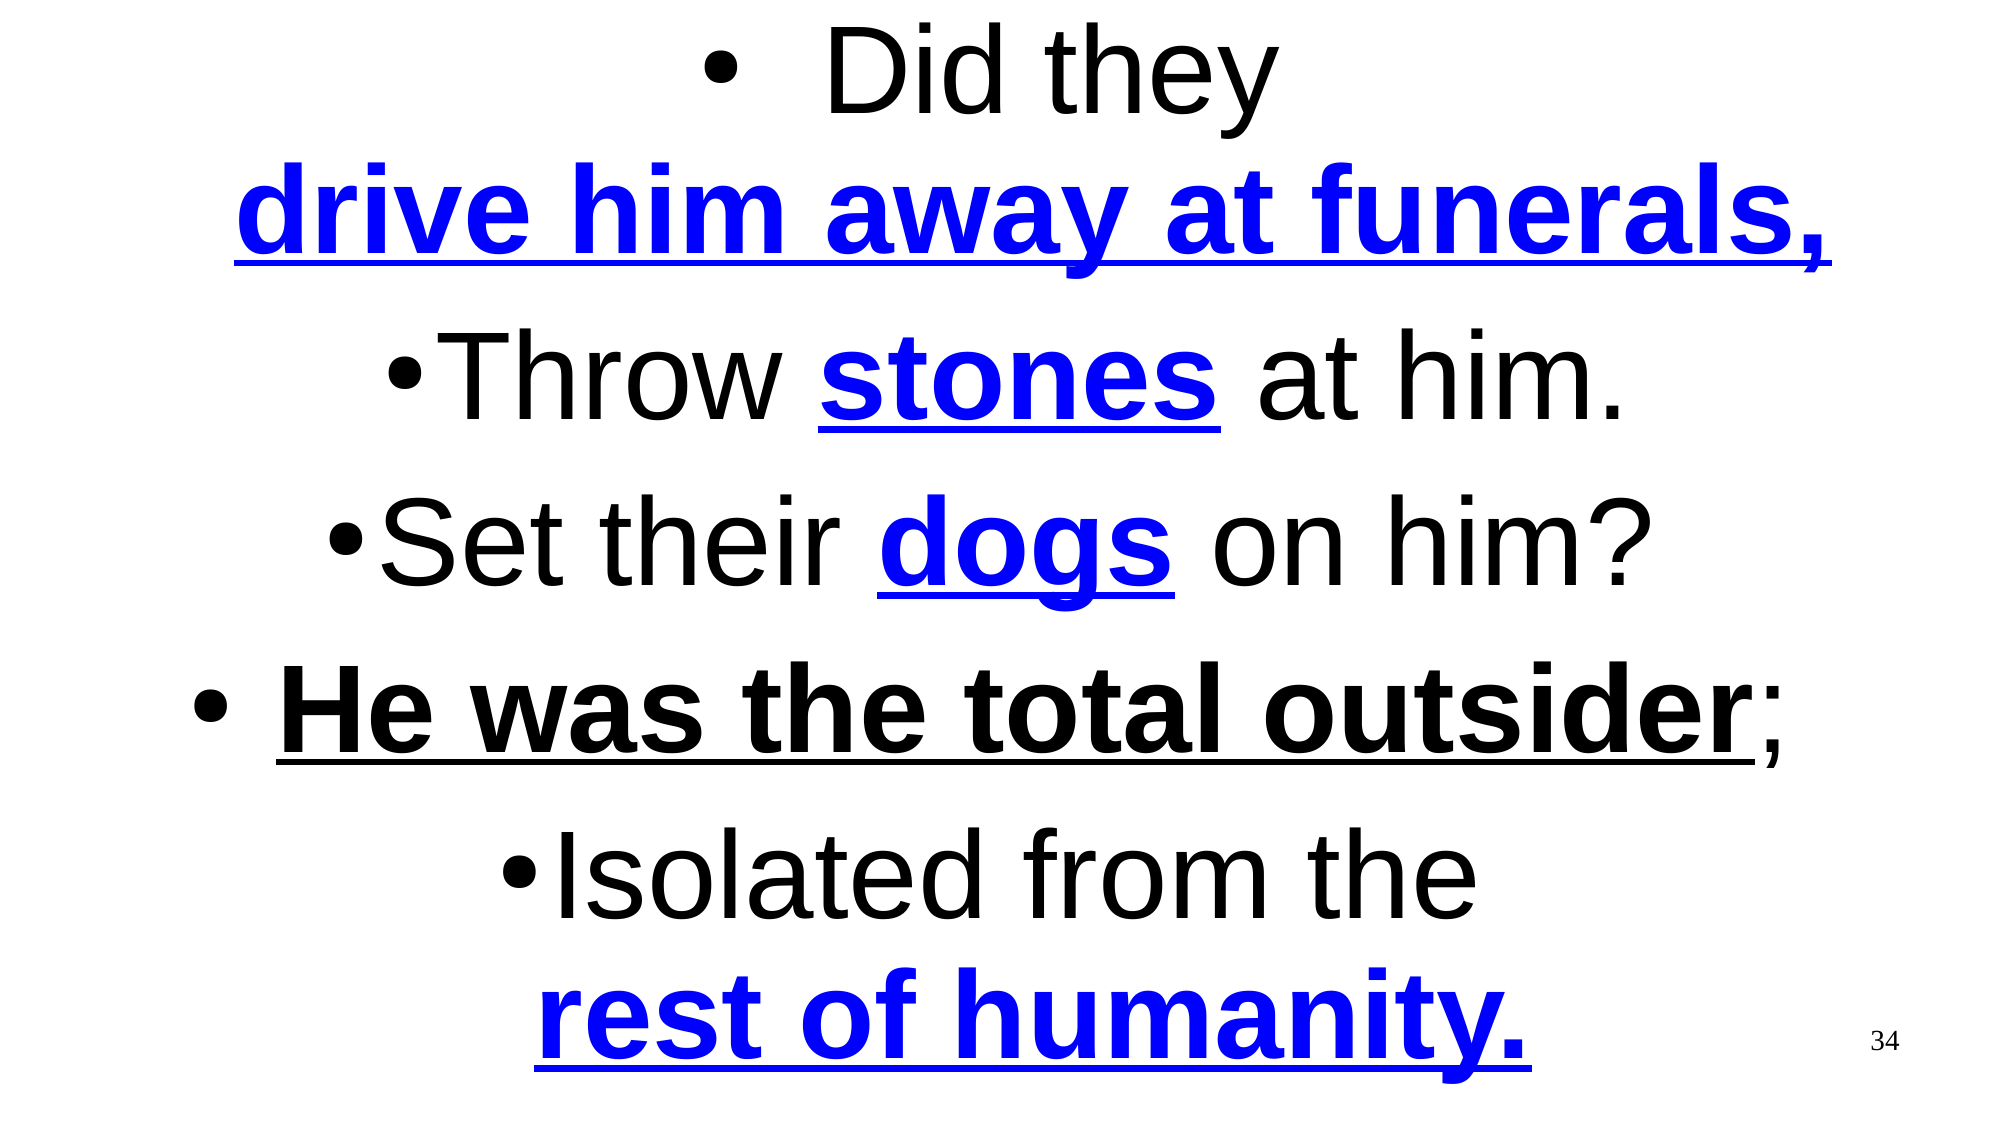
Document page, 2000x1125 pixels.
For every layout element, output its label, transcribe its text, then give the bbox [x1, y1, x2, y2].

list Did they drive him away at funerals, Throw stones at him. Set their dogs on him? He was the total outsider; Isolated from the rest of humanity. [0, 0, 1996, 1123]
